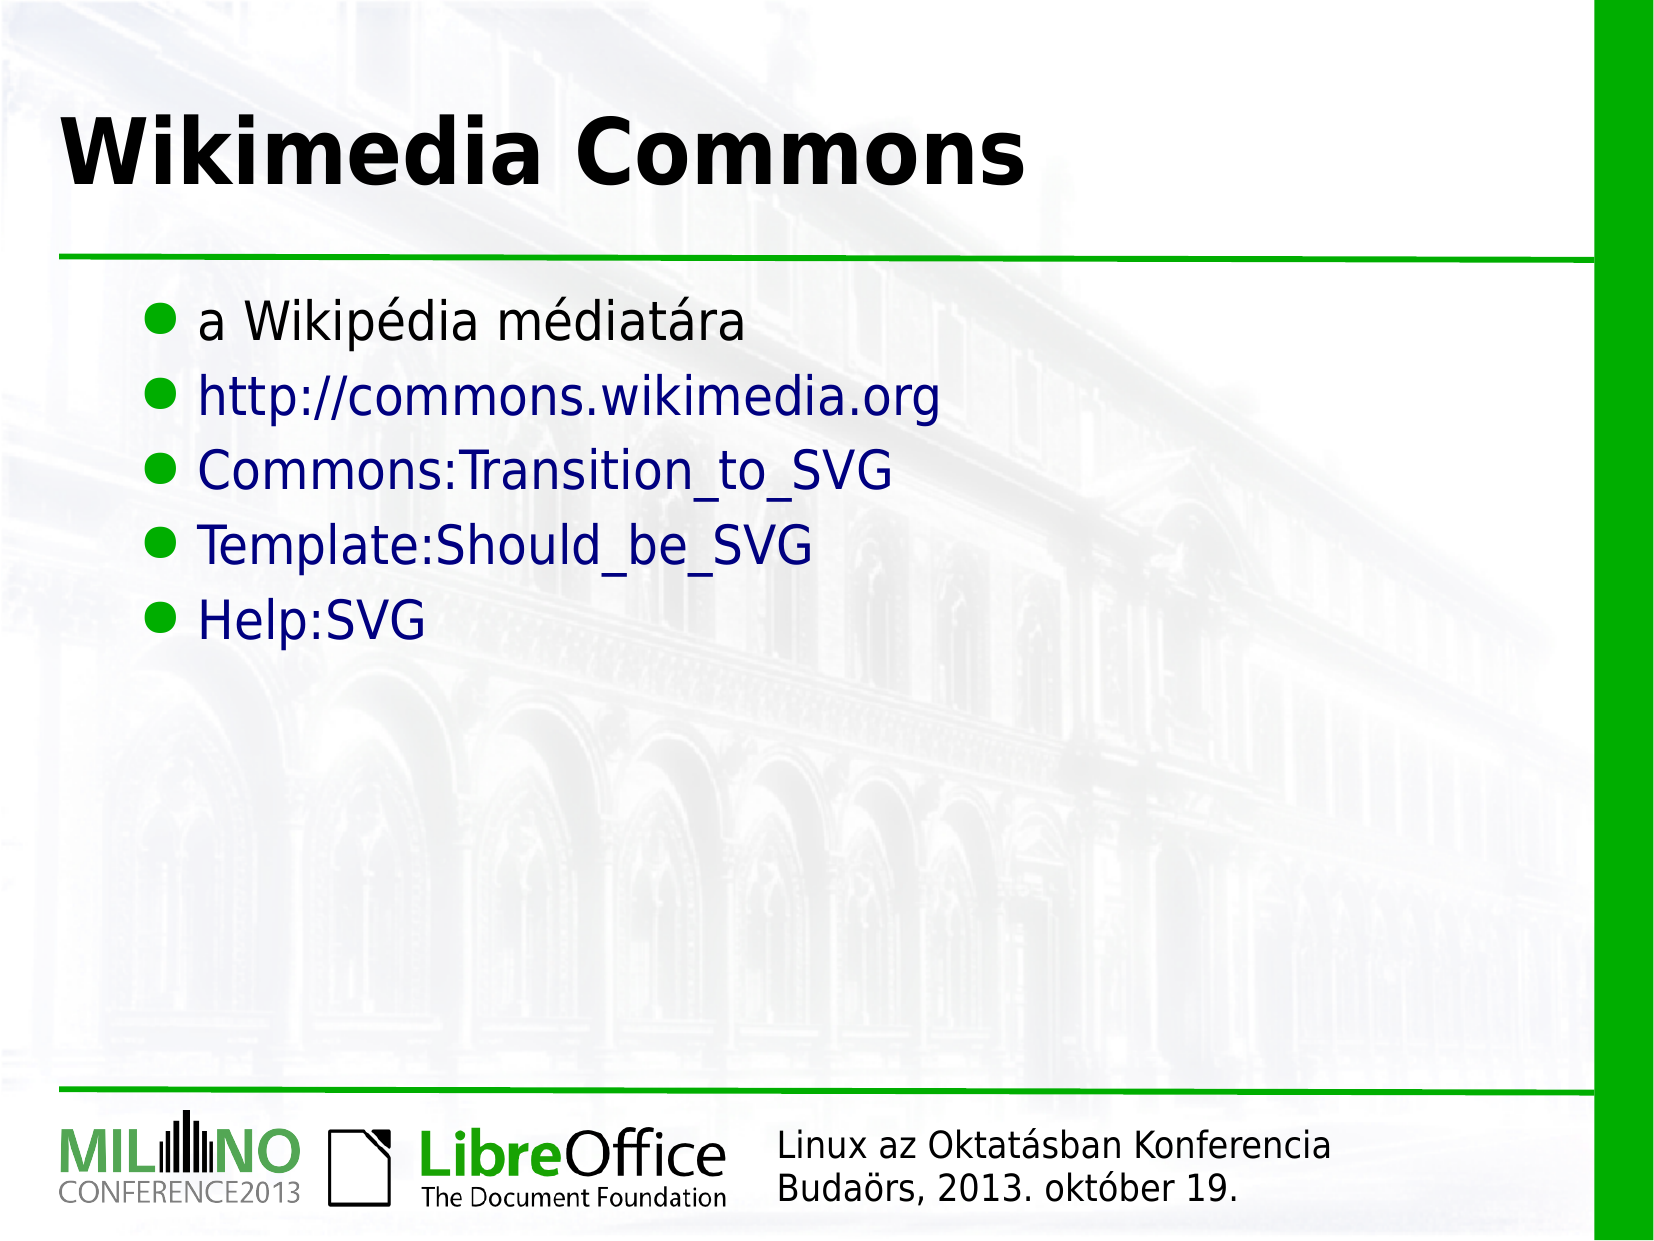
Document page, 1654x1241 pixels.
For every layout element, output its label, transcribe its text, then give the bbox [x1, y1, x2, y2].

list a Wikipédia médiatára http://commons.wikimedia.org Commons:Transition_to_SVG Template:Should_be_SVG Help:SVG [35, 290, 1524, 1010]
picture [1, 0, 1594, 1241]
title Wikimedia Commons [59, 49, 1548, 257]
